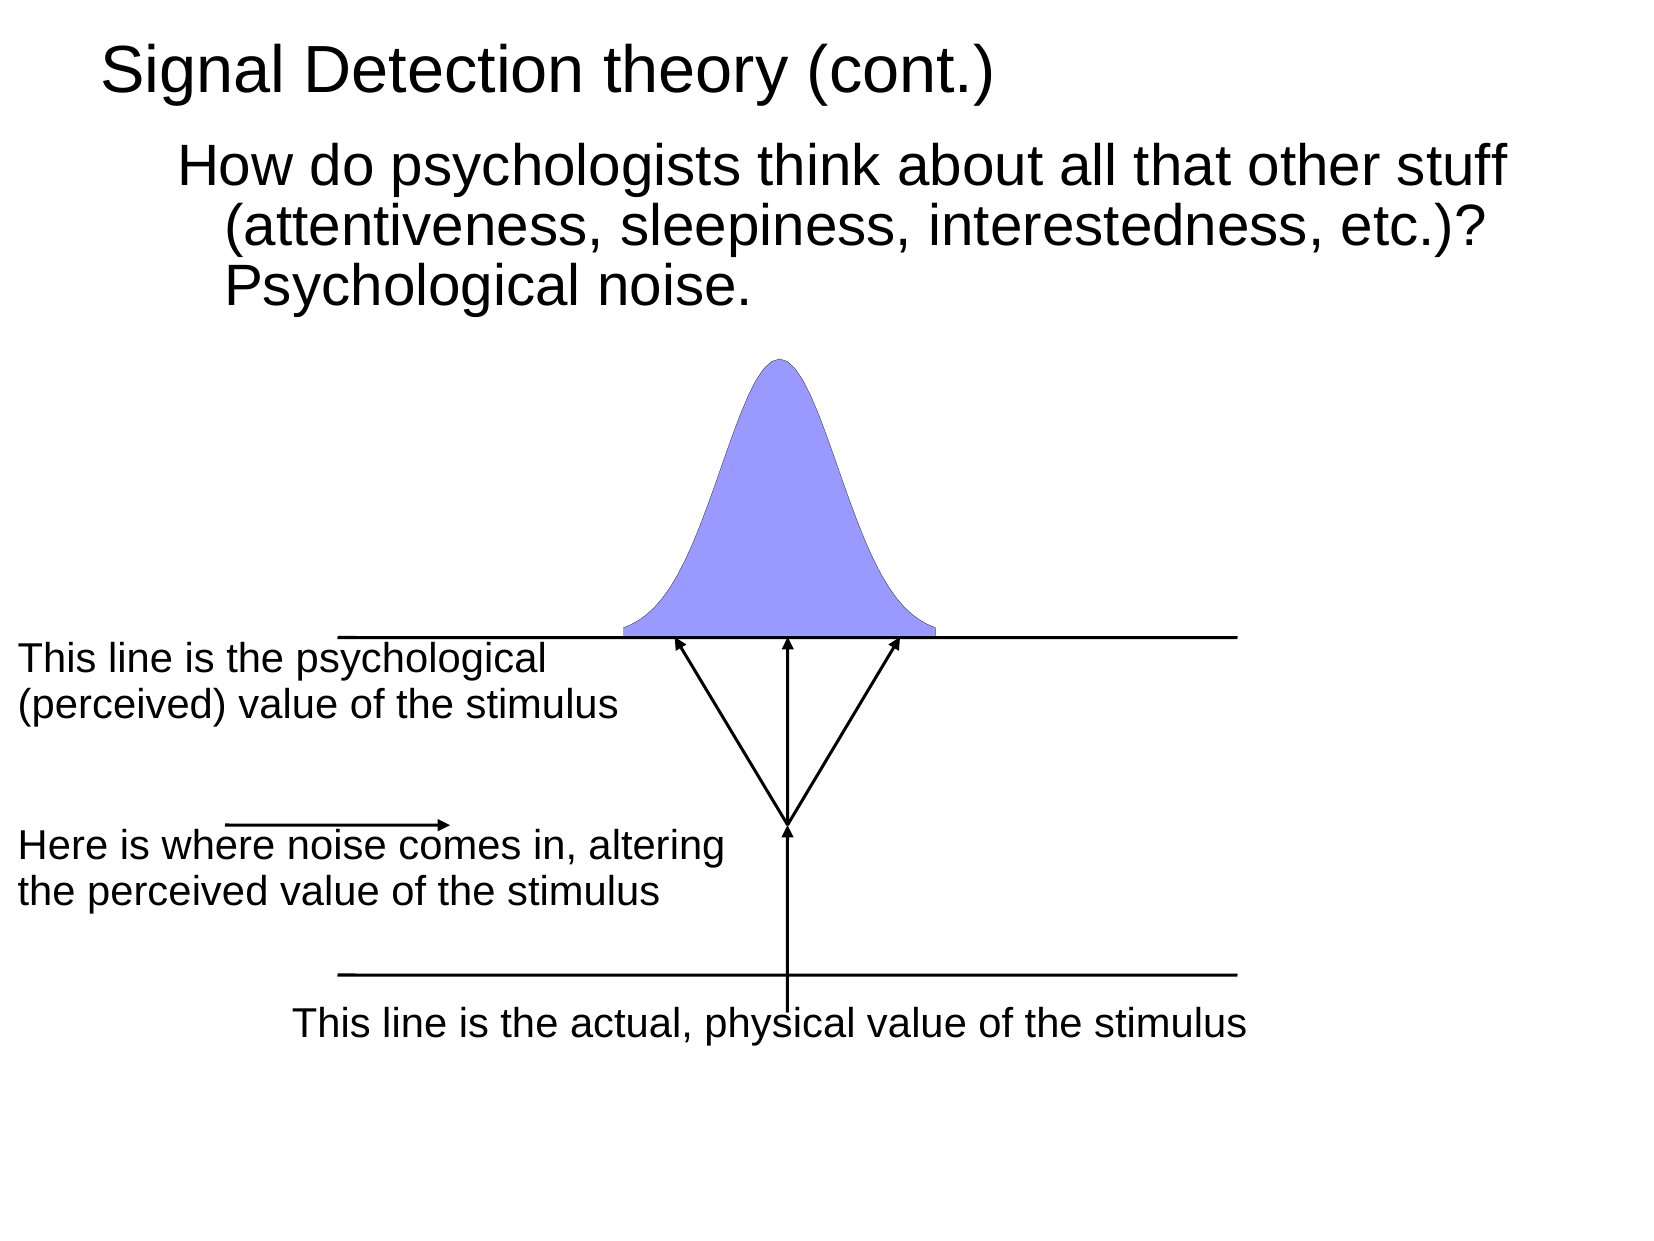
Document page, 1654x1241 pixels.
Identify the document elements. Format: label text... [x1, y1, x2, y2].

list This line is the psychological (perceived) value of the stimulus [0, 637, 676, 731]
list This line is the actual, physical value of the stimulus [274, 1003, 1654, 1051]
list Signal Detection theory (cont.) How do psychologists think about all that other stuff (attentiveness, sleepiness, interestedness, etc.)? Psychological noise. [82, 37, 1571, 323]
list Here is where noise comes in, altering the perceived value of the stimulus [0, 825, 1489, 919]
picture [623, 358, 938, 638]
